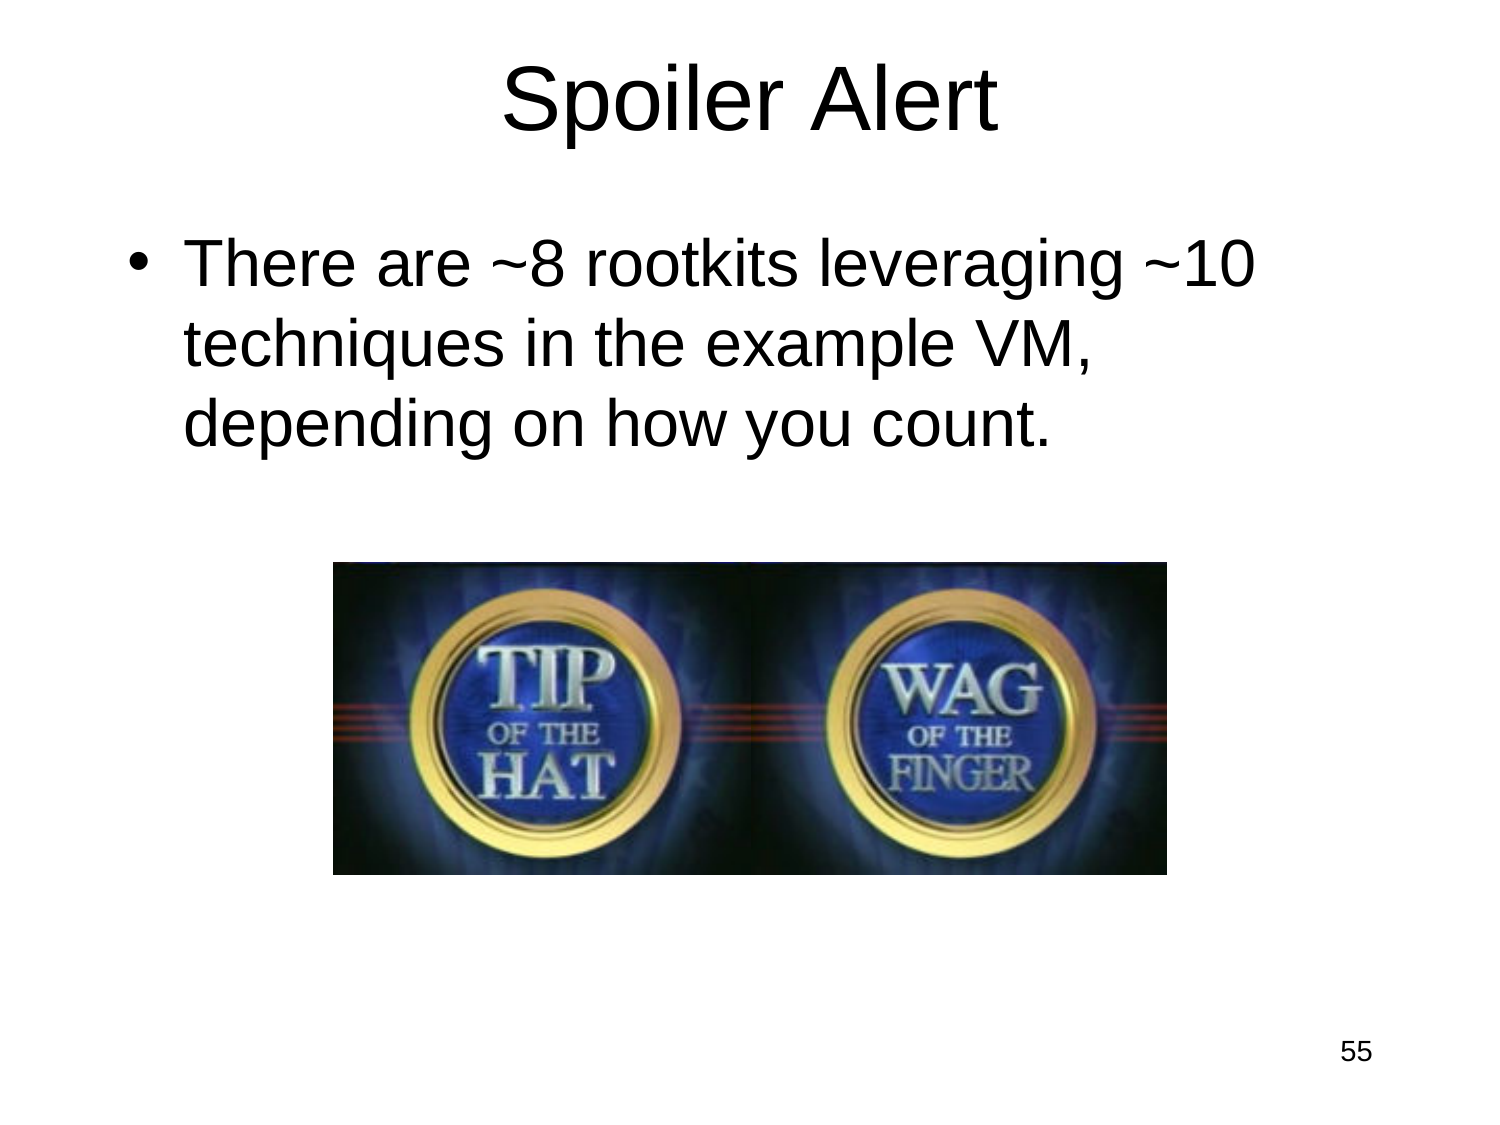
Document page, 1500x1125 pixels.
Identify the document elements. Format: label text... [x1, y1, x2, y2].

list There are ~8 rootkits leveraging ~10 techniques in the example VM, depending on how you count. [112, 212, 1388, 1000]
text_box <number> [1074, 1025, 1388, 1101]
picture [333, 562, 1167, 876]
title Spoiler Alert [0, 0, 1500, 188]
